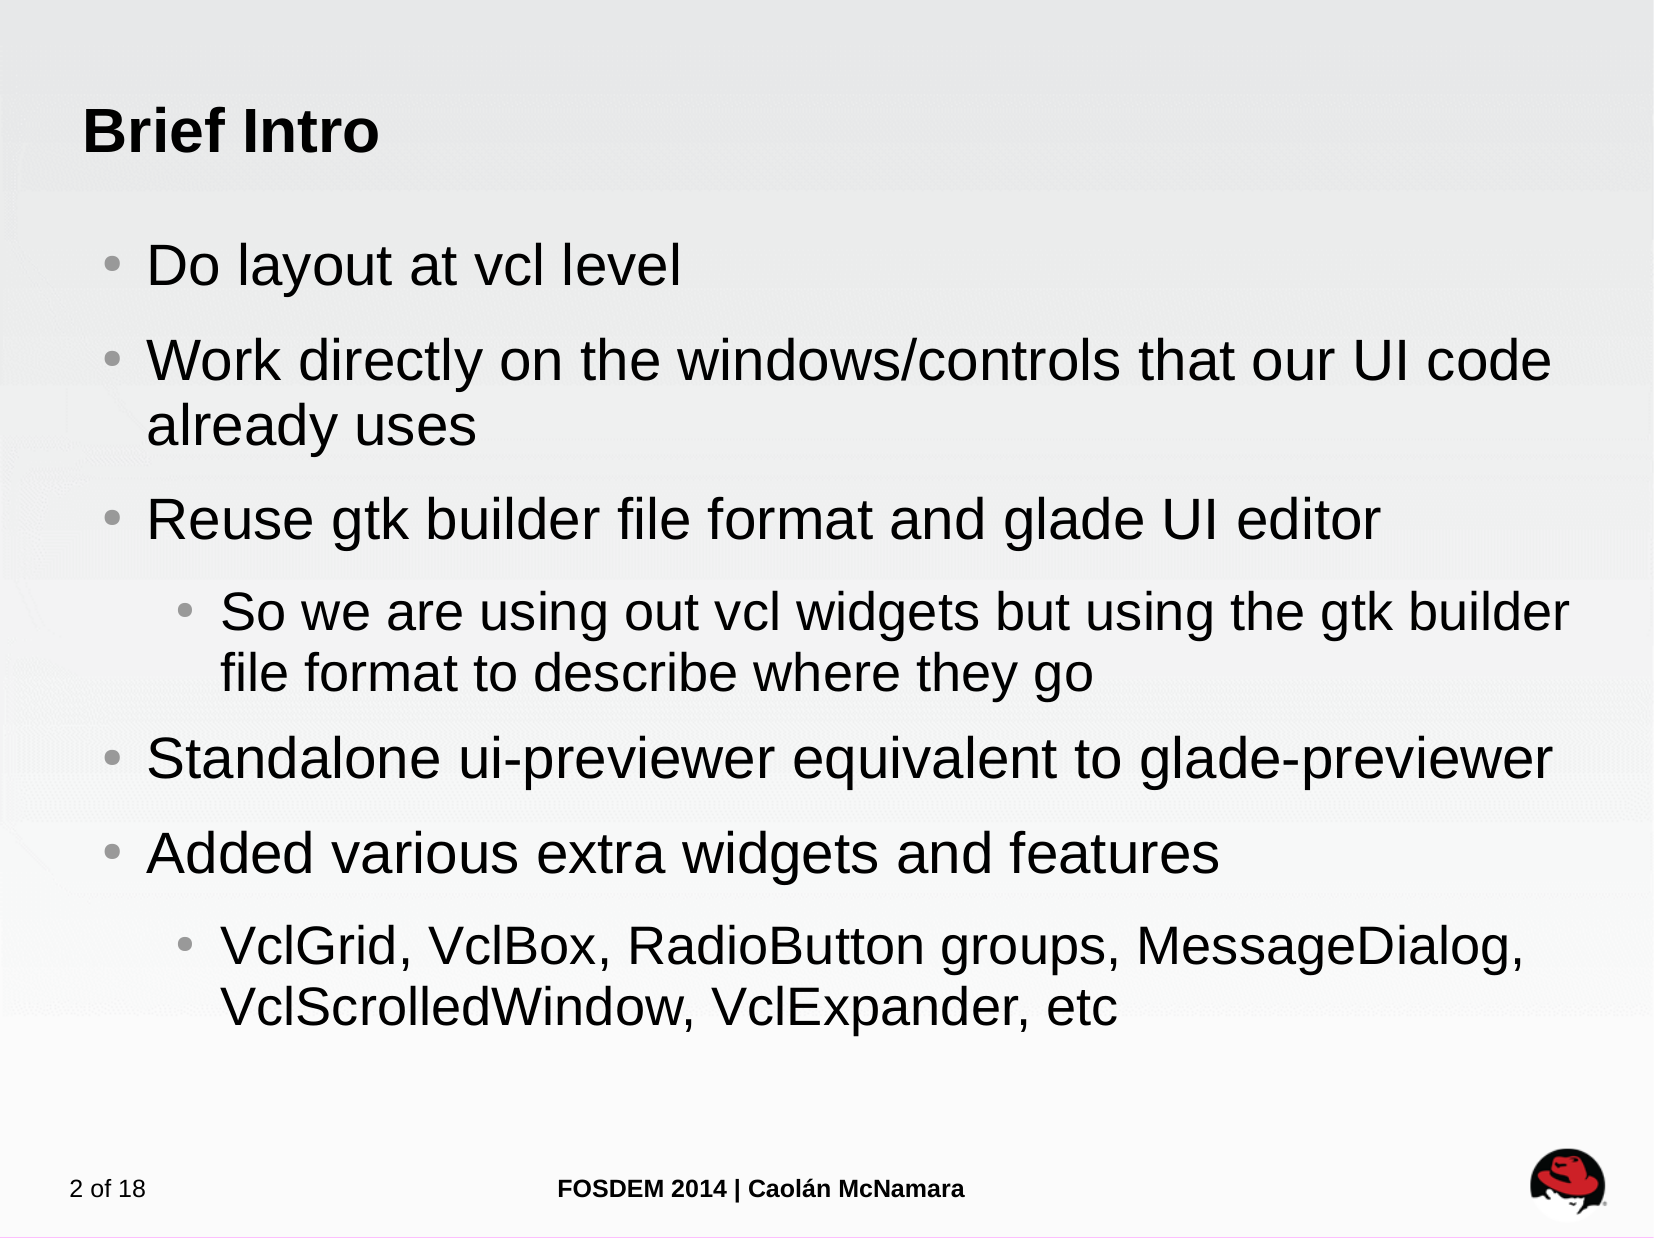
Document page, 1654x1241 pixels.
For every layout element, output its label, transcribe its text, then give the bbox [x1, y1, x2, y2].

list Do layout at vcl level Work directly on the windows/controls that our UI code already uses Reuse gtk builder file format and glade UI editor So we are using out vcl widgets but using the gtk builder file format to describe where they go Standalone ui-previewer equivalent to glade-previewer Added various extra widgets and features VclGrid, VclBox, RadioButton groups, MessageDialog, VclScrolledWindow, VclExpander, etc [86, 232, 1576, 1037]
picture [0, 0, 1654, 1241]
title Brief Intro [82, 37, 1571, 226]
